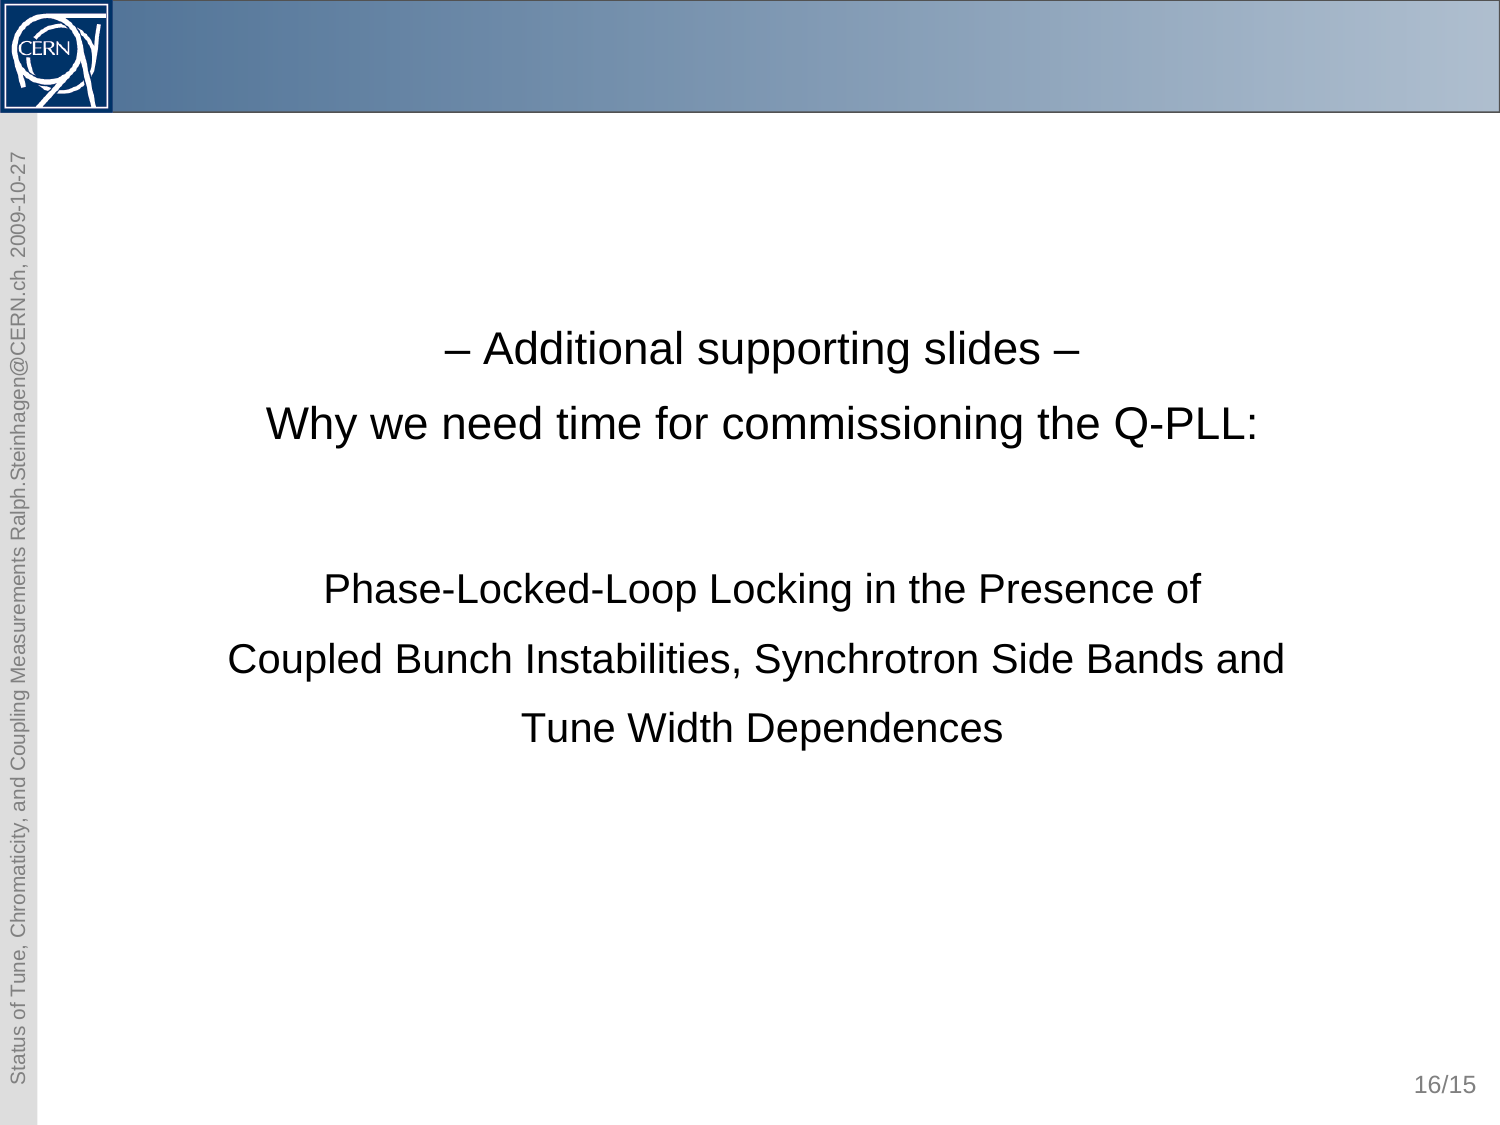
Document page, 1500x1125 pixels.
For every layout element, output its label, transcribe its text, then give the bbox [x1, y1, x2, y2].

subtitle – Additional supporting slides – Why we need time for commissioning the Q-PLL: Phase-Locked-Loop Locking in the Presence of Coupled Bunch Instabilities, Synchrotron Side Bands and Tune Width Dependences [79, 125, 1445, 1066]
picture [0, 0, 113, 113]
